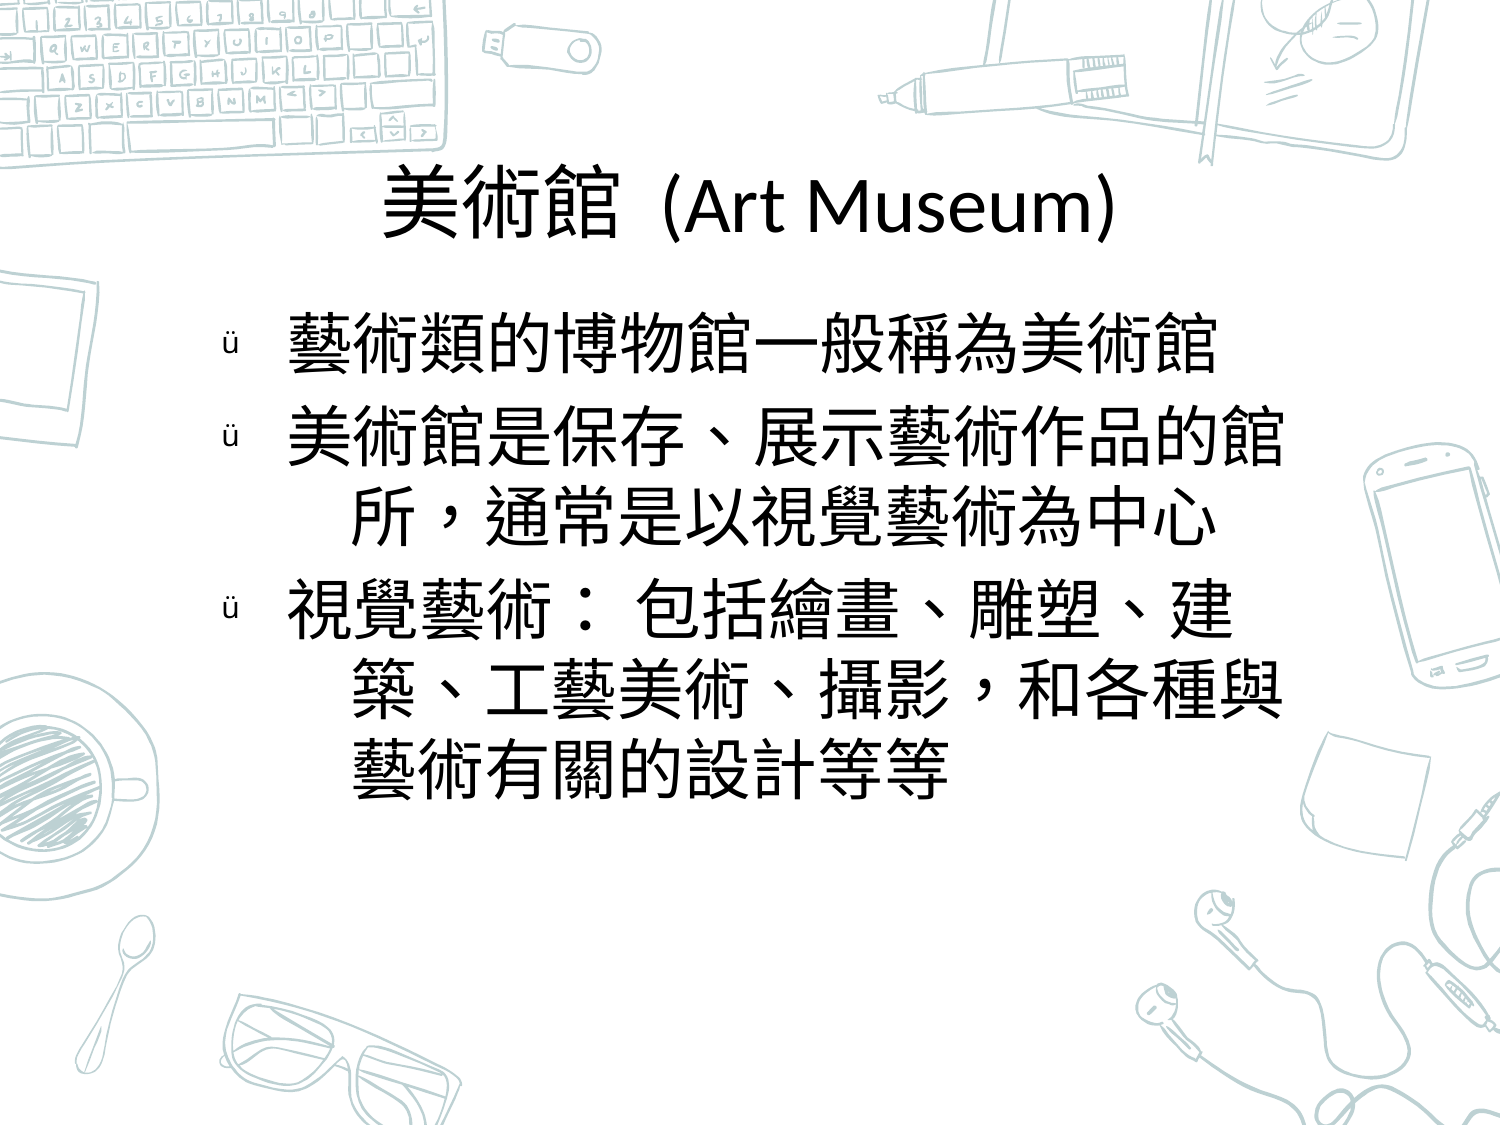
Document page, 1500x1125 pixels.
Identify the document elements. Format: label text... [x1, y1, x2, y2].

title 美術館 (Art Museum) [185, 136, 1315, 264]
list 藝術類的博物館一般稱為美術館 美術館是保存、展示藝術作品的館所，通常是以視覺藝術為中心 視覺藝術： 包括繪畫、雕塑、建築、工藝美術、攝影，和各種與藝術有關的設計等等 [185, 287, 1315, 1053]
